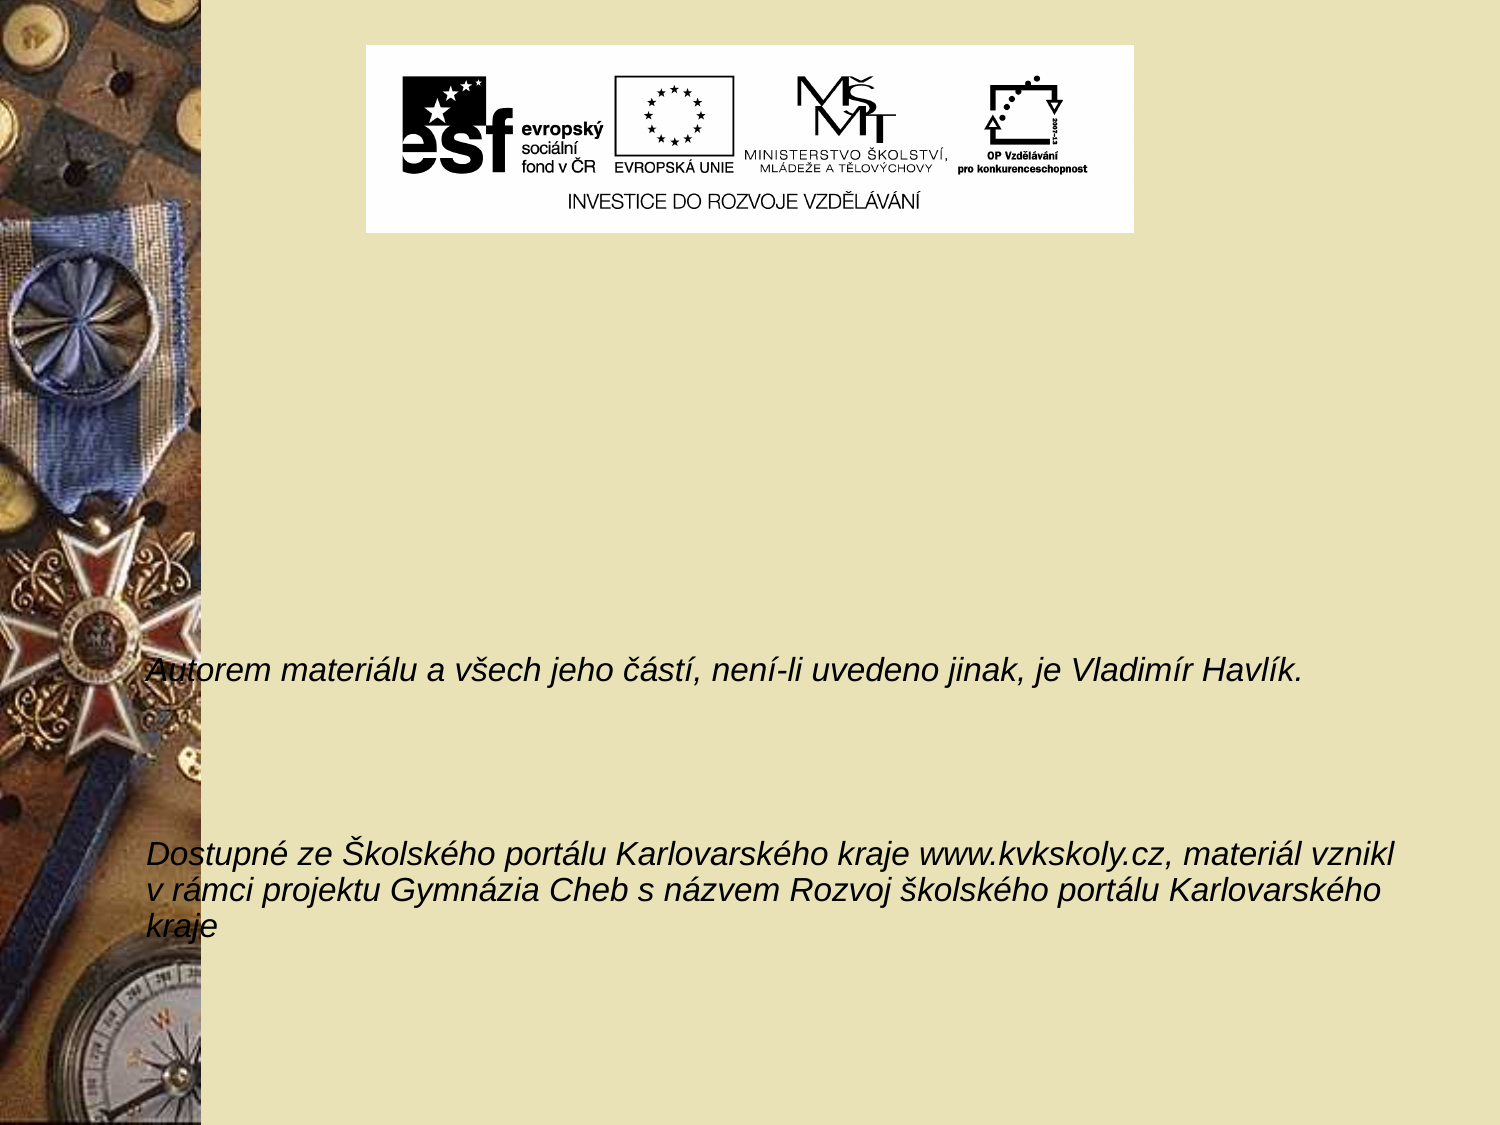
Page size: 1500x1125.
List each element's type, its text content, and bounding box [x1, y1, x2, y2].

picture [0, 0, 201, 1125]
picture [366, 45, 1134, 233]
list Autorem materiálu a všech jeho částí, není-li uvedeno jinak, je Vladimír Havlík. Dostupné ze Školského portálu Karlovarského kraje www.kvkskoly.cz, materiál vznikl v rámci projektu Gymnázia Cheb s názvem Rozvoj školského portálu Karlovarského kraje [75, 262, 1426, 1006]
